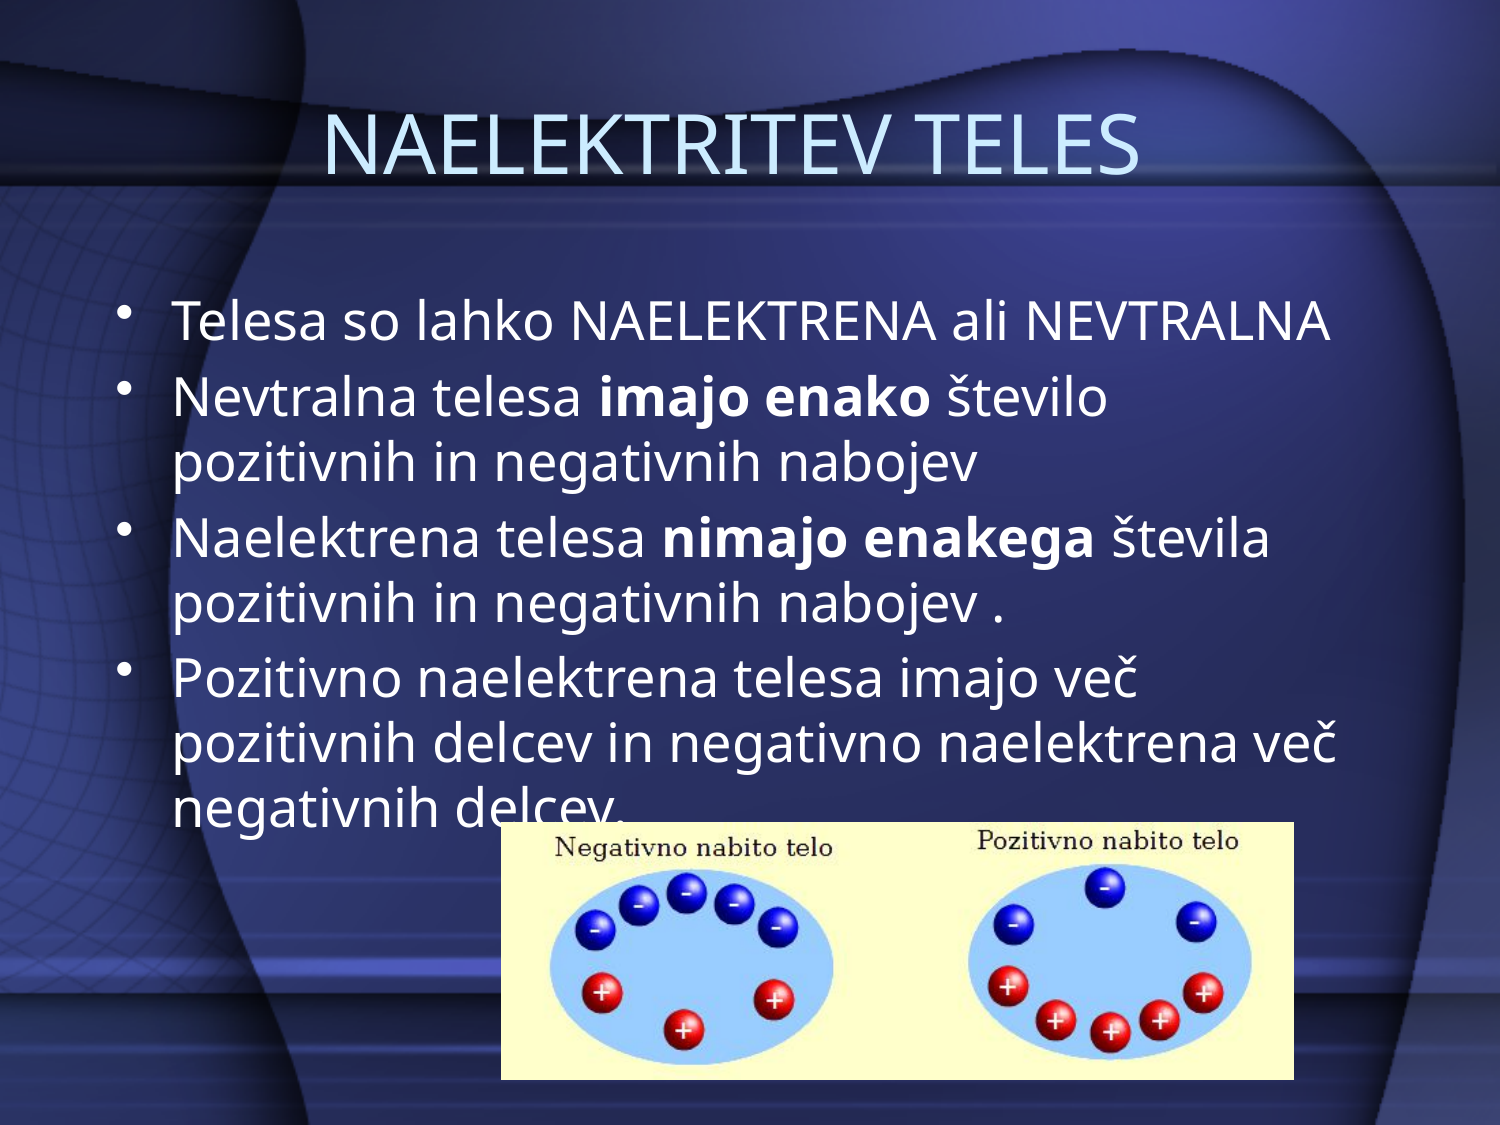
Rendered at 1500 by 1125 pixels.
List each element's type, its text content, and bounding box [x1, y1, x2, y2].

list Telesa so lahko NAELEKTRENA ali NEVTRALNA Nevtralna telesa imajo enako število pozitivnih in negativnih nabojev Naelektrena telesa nimajo enakega števila pozitivnih in negativnih nabojev . Pozitivno naelektrena telesa imajo več pozitivnih delcev in negativno naelektrena več negativnih delcev. [100, 278, 1363, 1012]
picture [0, 0, 1500, 1125]
title NAELEKTRITEV TELES [100, 66, 1363, 217]
